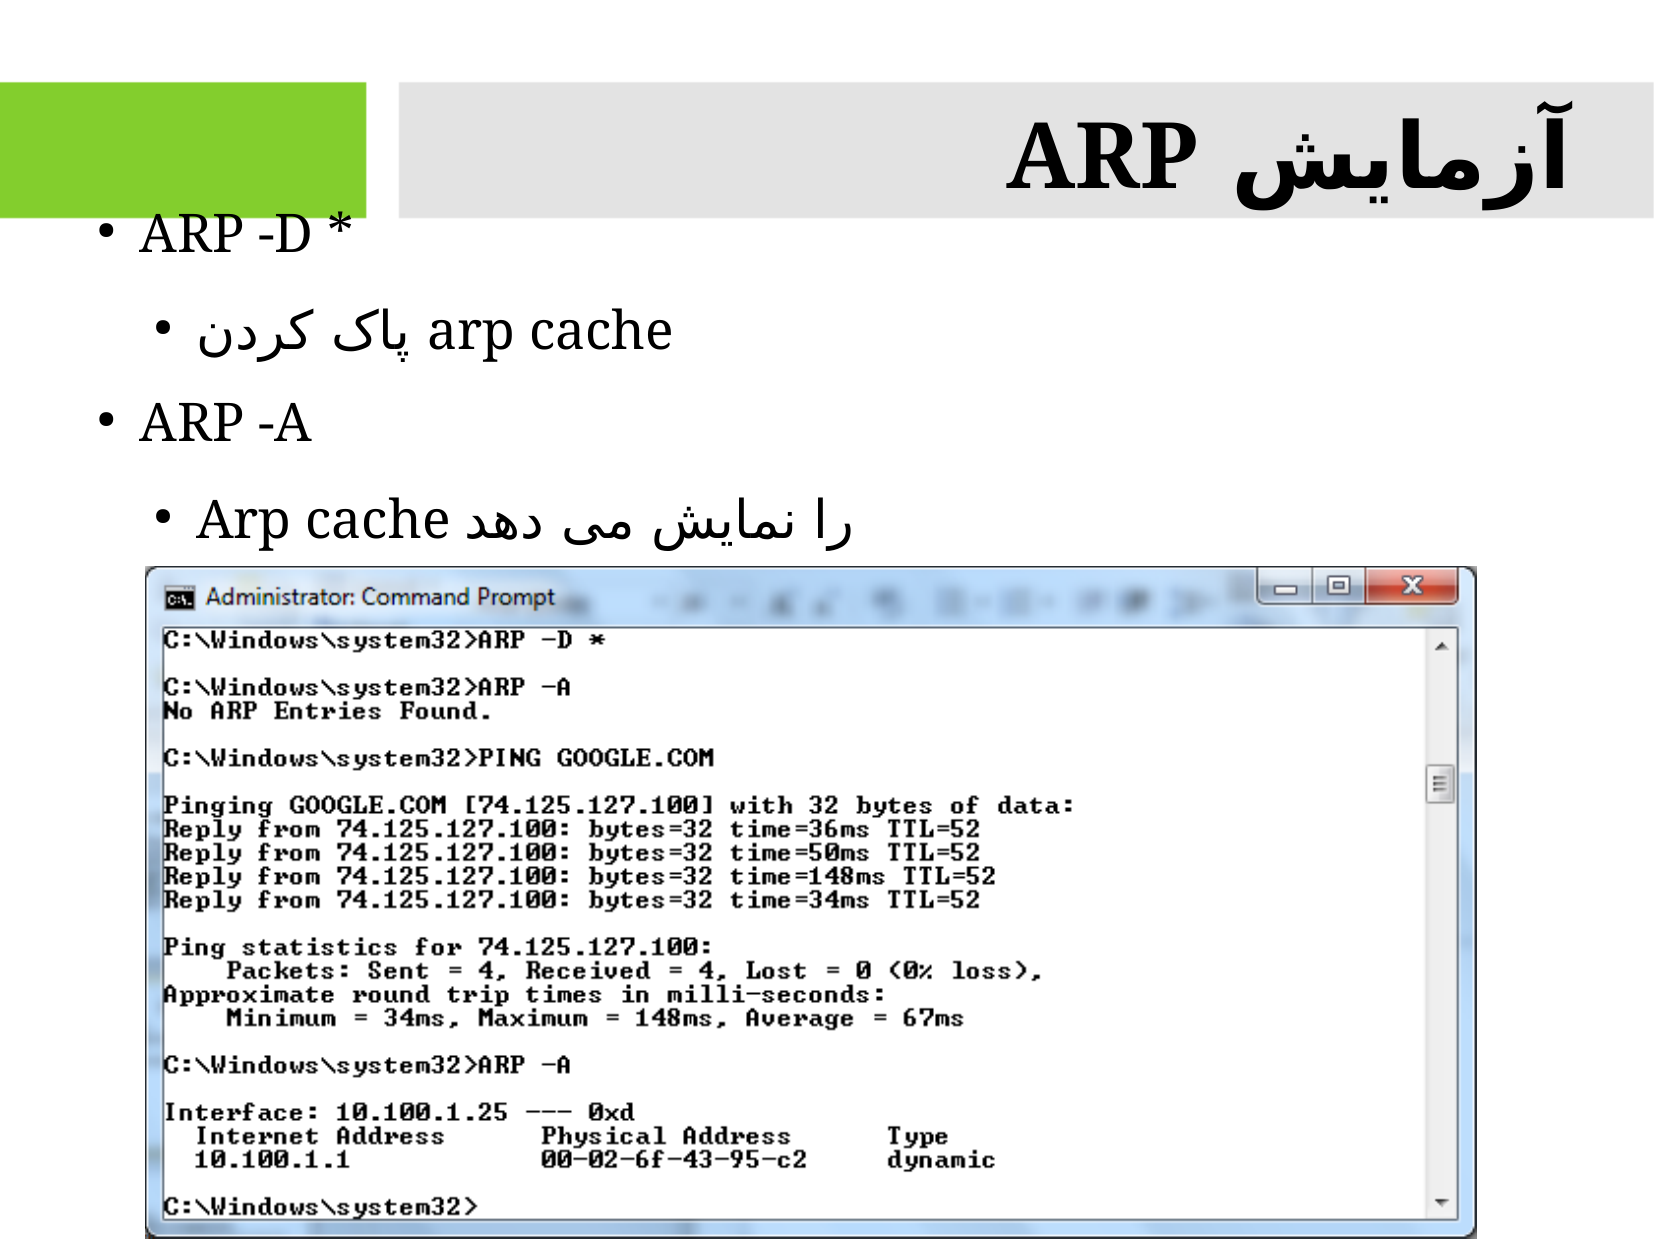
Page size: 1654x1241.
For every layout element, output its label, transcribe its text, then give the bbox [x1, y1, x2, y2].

title آزمایش ARP [82, 49, 1571, 195]
picture [0, 0, 1654, 1241]
list ARP -D * پاک کردن arp cache ARP -A Arp cache را نمایش می دهد [82, 195, 1571, 556]
